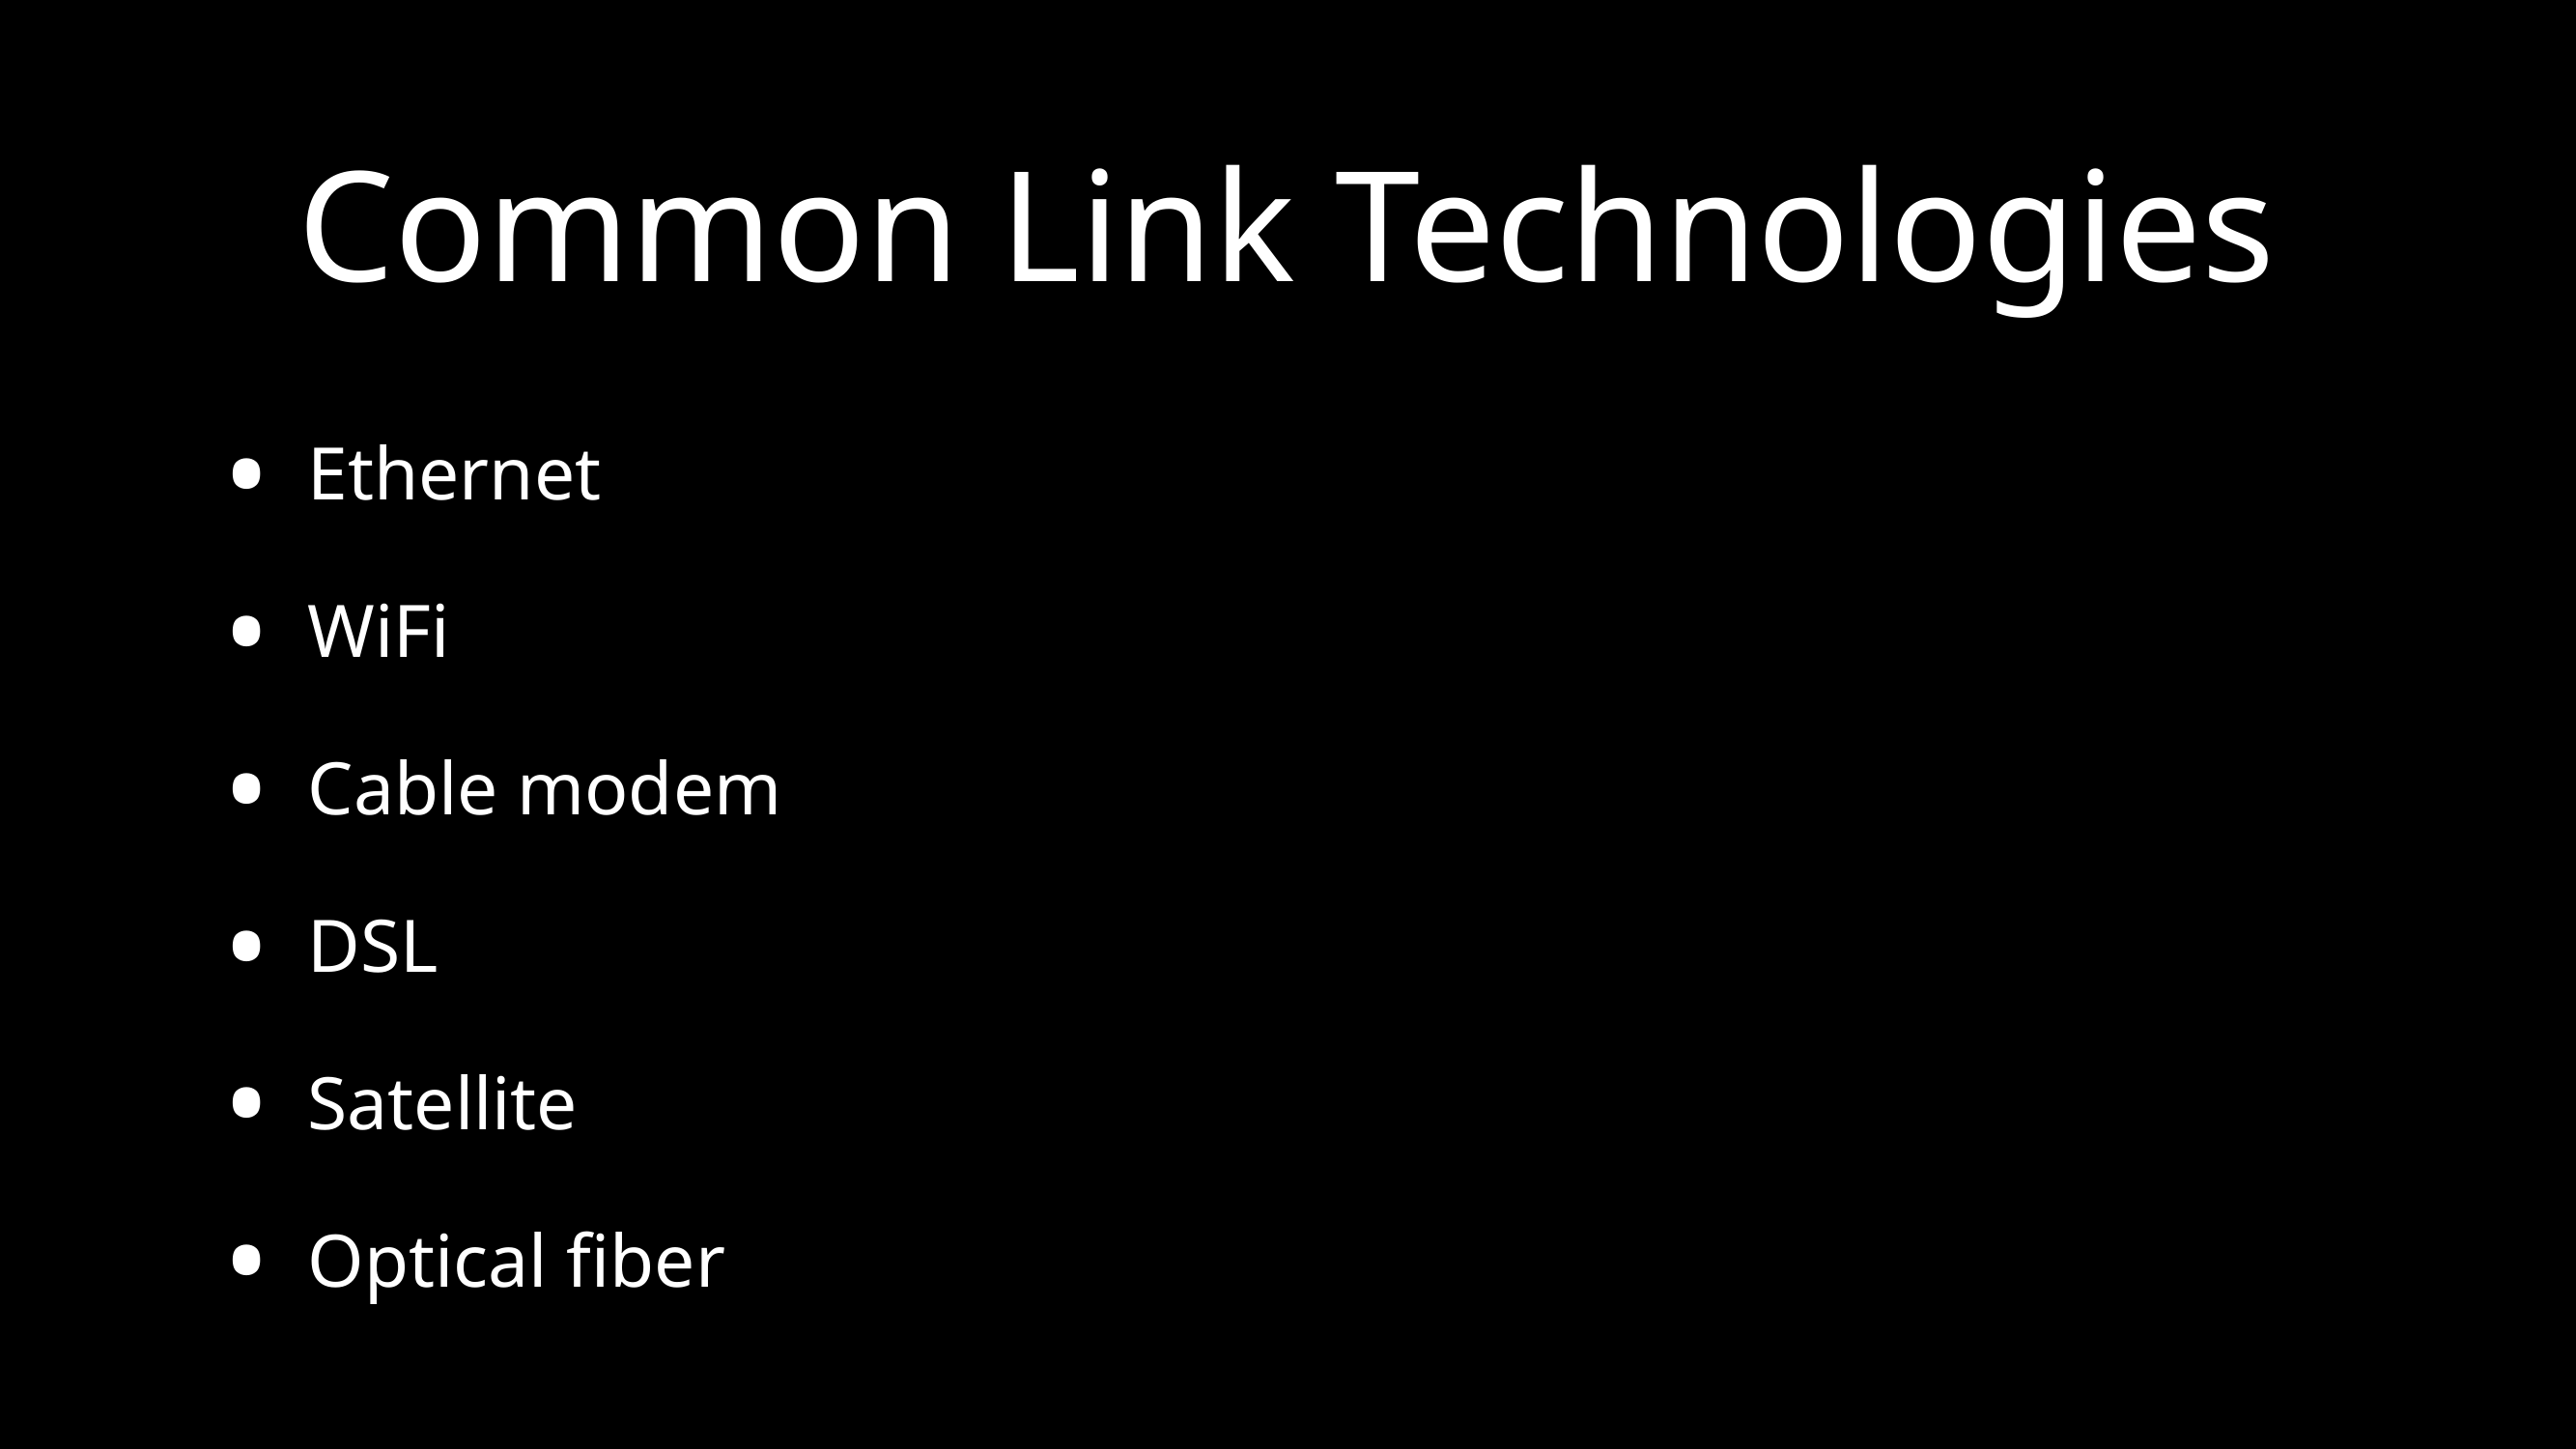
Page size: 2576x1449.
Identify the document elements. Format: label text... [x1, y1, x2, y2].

title Common Link Technologies [183, 38, 2392, 403]
list Ethernet WiFi Cable modem DSL Satellite Optical fiber [183, 412, 2392, 1317]
